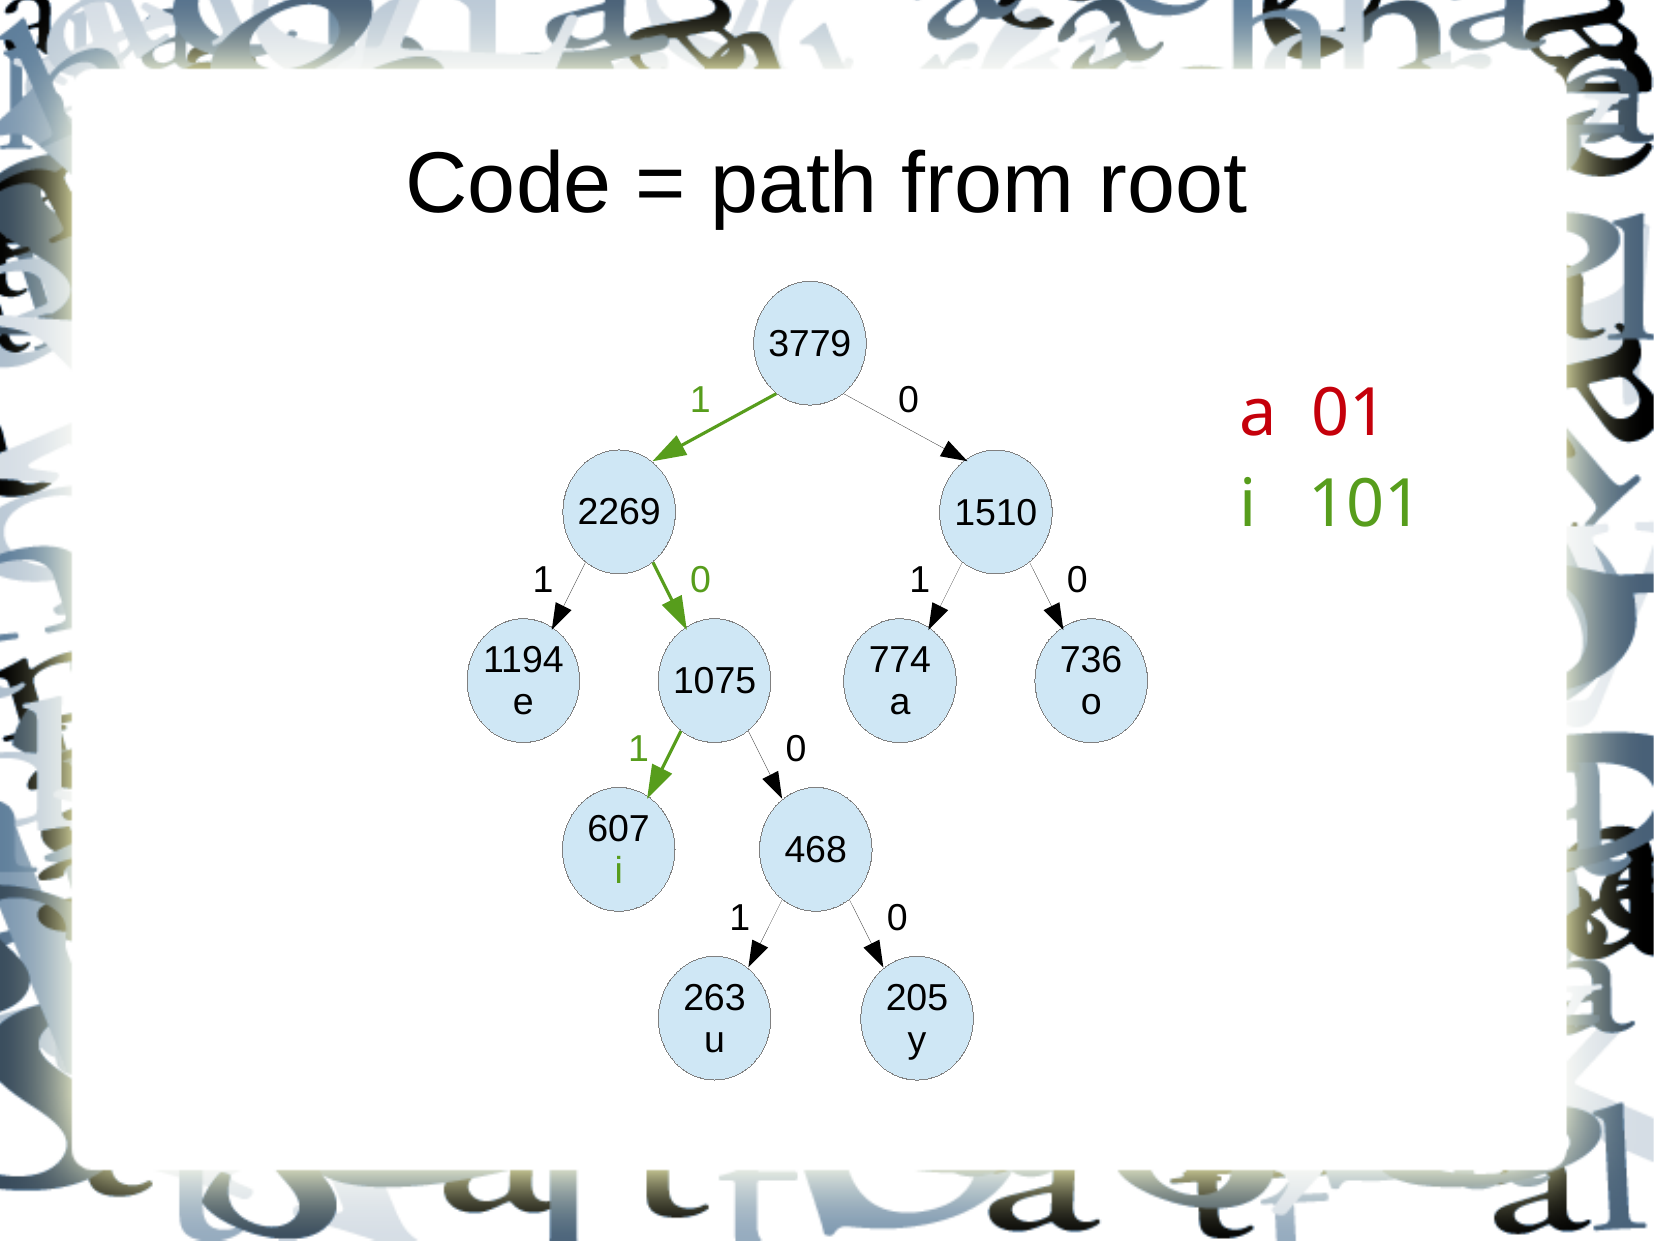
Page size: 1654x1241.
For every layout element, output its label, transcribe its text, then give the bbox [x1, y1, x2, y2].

text_box 1 [517, 551, 569, 609]
text_box 0 [883, 371, 934, 429]
text_box 1 [894, 551, 946, 609]
text_box 468 [759, 787, 873, 912]
text_box 1 [613, 719, 664, 777]
picture [0, 0, 1654, 1241]
text_box 0 [675, 551, 726, 609]
text_box 774 a [843, 618, 957, 743]
text_box 1 [675, 371, 726, 429]
title Code = path from root [82, 78, 1571, 287]
text_box a 01 i 101 [1224, 356, 1464, 529]
text_box 0 [1052, 551, 1103, 609]
text_box 205 y [860, 956, 974, 1081]
text_box 1510 [939, 450, 1053, 574]
text_box 736 o [1034, 618, 1148, 743]
text_box 3779 [753, 281, 867, 406]
text_box 0 [770, 719, 822, 777]
text_box 2269 [562, 449, 676, 574]
text_box 1 [714, 888, 765, 946]
text_box 0 [872, 888, 923, 946]
text_box 607 i [562, 787, 676, 912]
text_box 263 u [658, 956, 771, 1081]
text_box 1075 [658, 618, 771, 743]
text_box 1194 e [467, 618, 580, 743]
